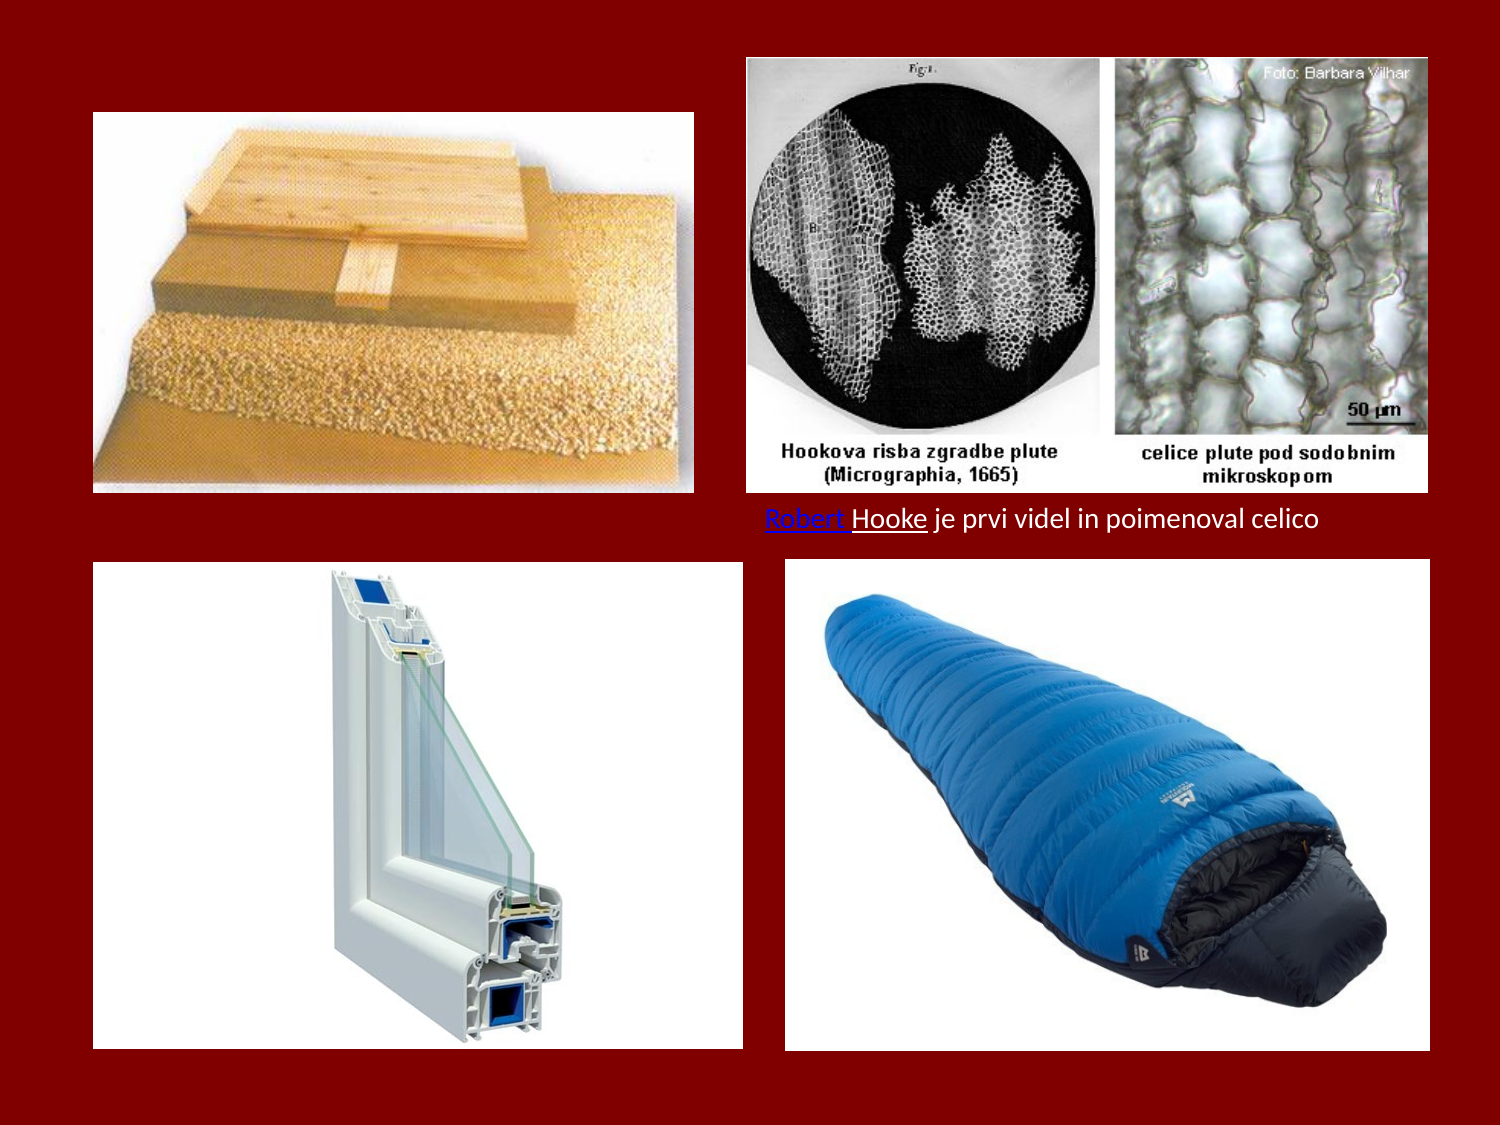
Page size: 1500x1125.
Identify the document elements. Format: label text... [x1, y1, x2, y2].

text_box Robert Hooke je prvi videl in poimenoval celico [750, 492, 1418, 542]
picture [93, 562, 743, 1049]
picture [93, 112, 694, 493]
picture [746, 57, 1428, 493]
picture [785, 559, 1430, 1051]
